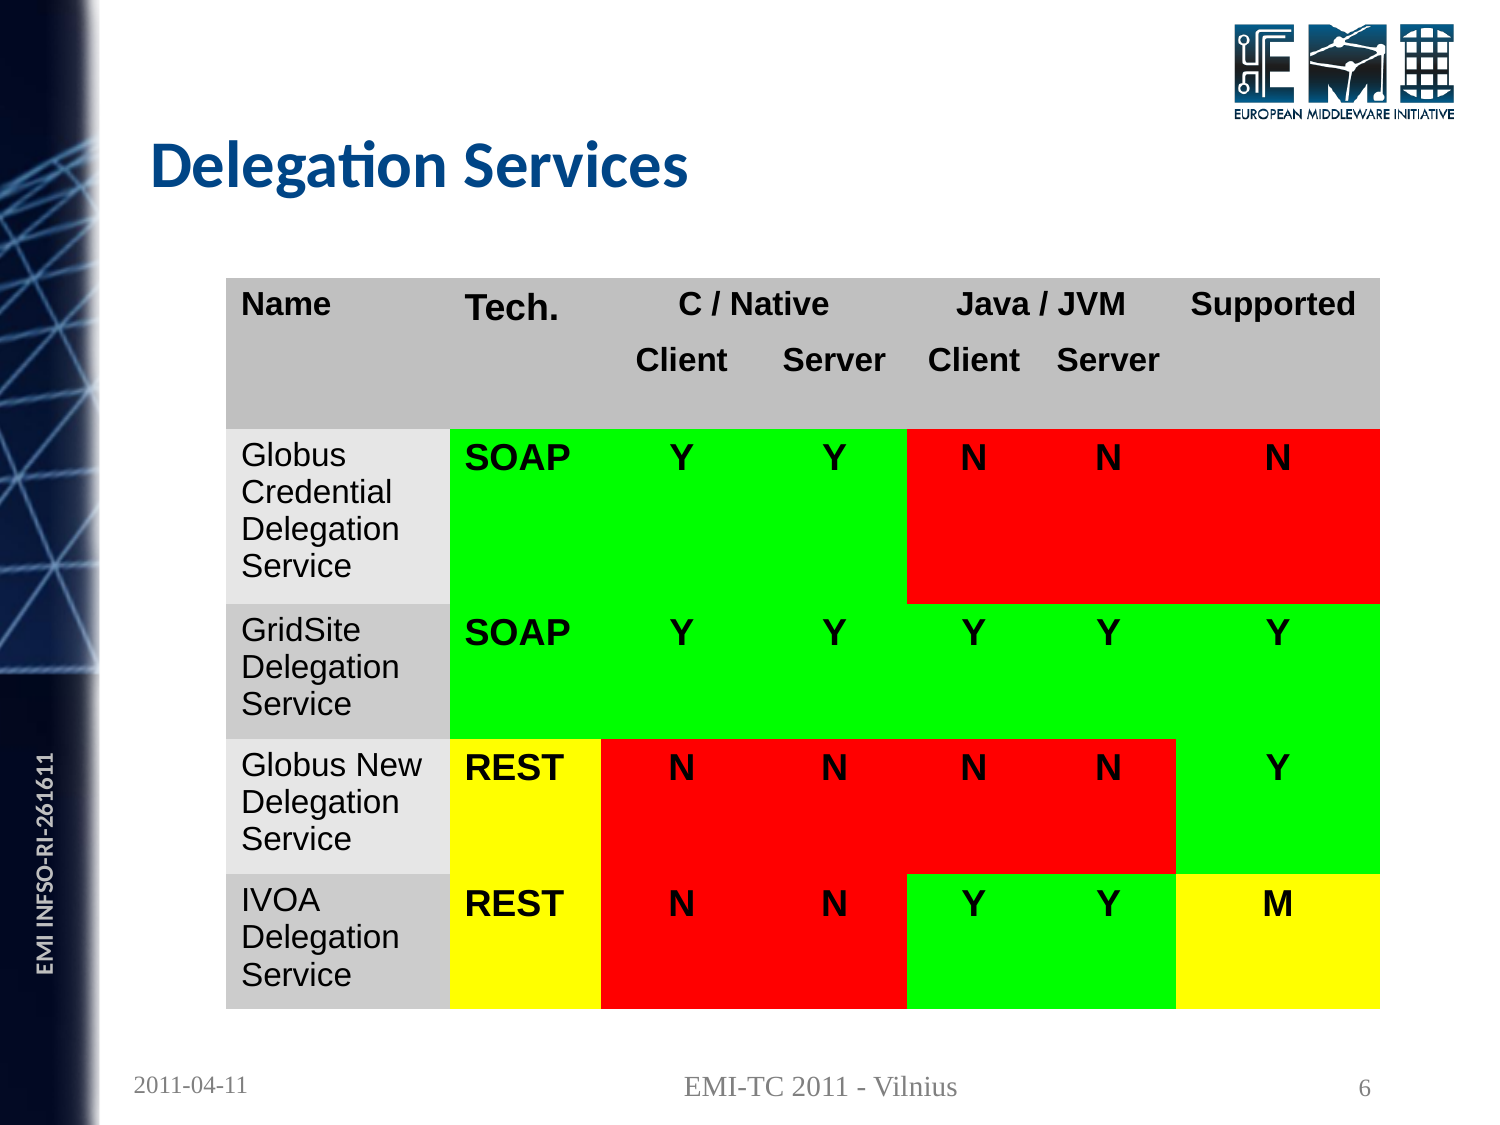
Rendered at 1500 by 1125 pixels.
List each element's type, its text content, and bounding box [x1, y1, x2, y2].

table_cell Y [1176, 604, 1380, 739]
table_cell Y [1176, 739, 1380, 874]
table_cell Y [601, 429, 762, 604]
table_header Java / JVM [907, 278, 1176, 334]
table_cell Y [762, 604, 907, 739]
table_cell Y [1041, 874, 1176, 1009]
table_cell N [1176, 429, 1380, 604]
table_cell Y [762, 429, 907, 604]
table_cell Y [1041, 604, 1176, 739]
table_header Name [226, 278, 450, 429]
table_header Tech. [450, 278, 601, 429]
table_cell Y [907, 604, 1041, 739]
table_cell SOAP [450, 604, 601, 739]
table_cell Y [601, 604, 762, 739]
table_cell N [601, 739, 762, 874]
table_cell N [1041, 429, 1176, 604]
title Delegation Services [150, 115, 1500, 207]
table_cell REST [450, 739, 601, 874]
table_cell REST [450, 874, 601, 1009]
table_cell N [907, 429, 1041, 604]
table_cell Server [1041, 334, 1176, 429]
table_cell Client [601, 334, 762, 429]
table_cell Globus Credential Delegation Service [226, 429, 450, 604]
table_cell N [601, 874, 762, 1009]
table_cell GridSite Delegation Service [226, 604, 450, 739]
table_cell Client [907, 334, 1041, 429]
table_cell N [762, 874, 907, 1009]
table_cell Y [907, 874, 1041, 1009]
picture [0, 0, 111, 1125]
table_cell Globus New Delegation Service [226, 739, 450, 874]
table_cell SOAP [450, 429, 601, 604]
table_cell M [1176, 874, 1380, 1009]
table_cell Server [762, 334, 907, 429]
table_cell N [1041, 739, 1176, 874]
picture [1185, 8, 1500, 115]
table_cell N [907, 739, 1041, 874]
table_cell IVOA Delegation Service [226, 874, 450, 1009]
table_header C / Native [601, 278, 907, 334]
table_header Supported [1176, 278, 1380, 429]
table_cell N [762, 739, 907, 874]
